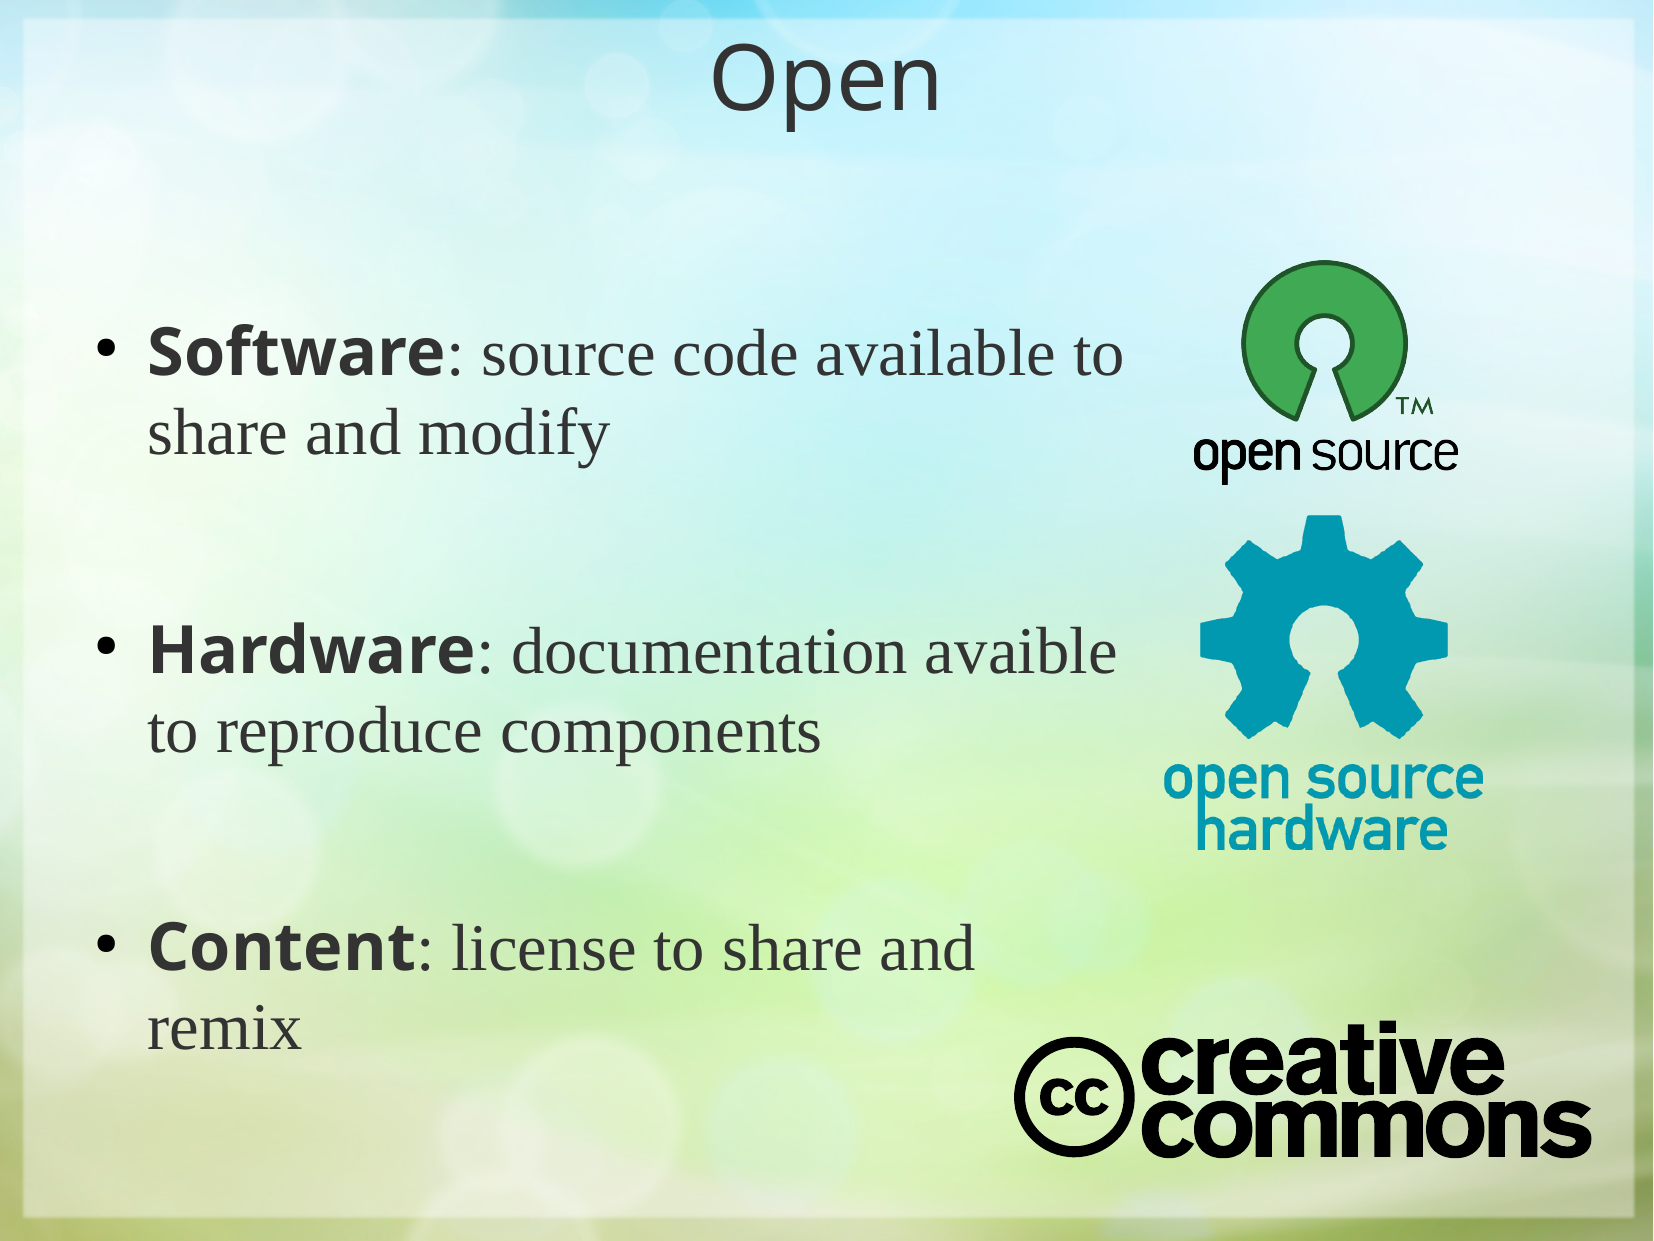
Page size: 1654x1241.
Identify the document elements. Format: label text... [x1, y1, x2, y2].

list Software: source code available to share and modify Hardware: documentation avaible to reproduce components Content: license to share and remix [76, 303, 1150, 1026]
title Open [82, 0, 1571, 151]
picture [0, 0, 1654, 1241]
